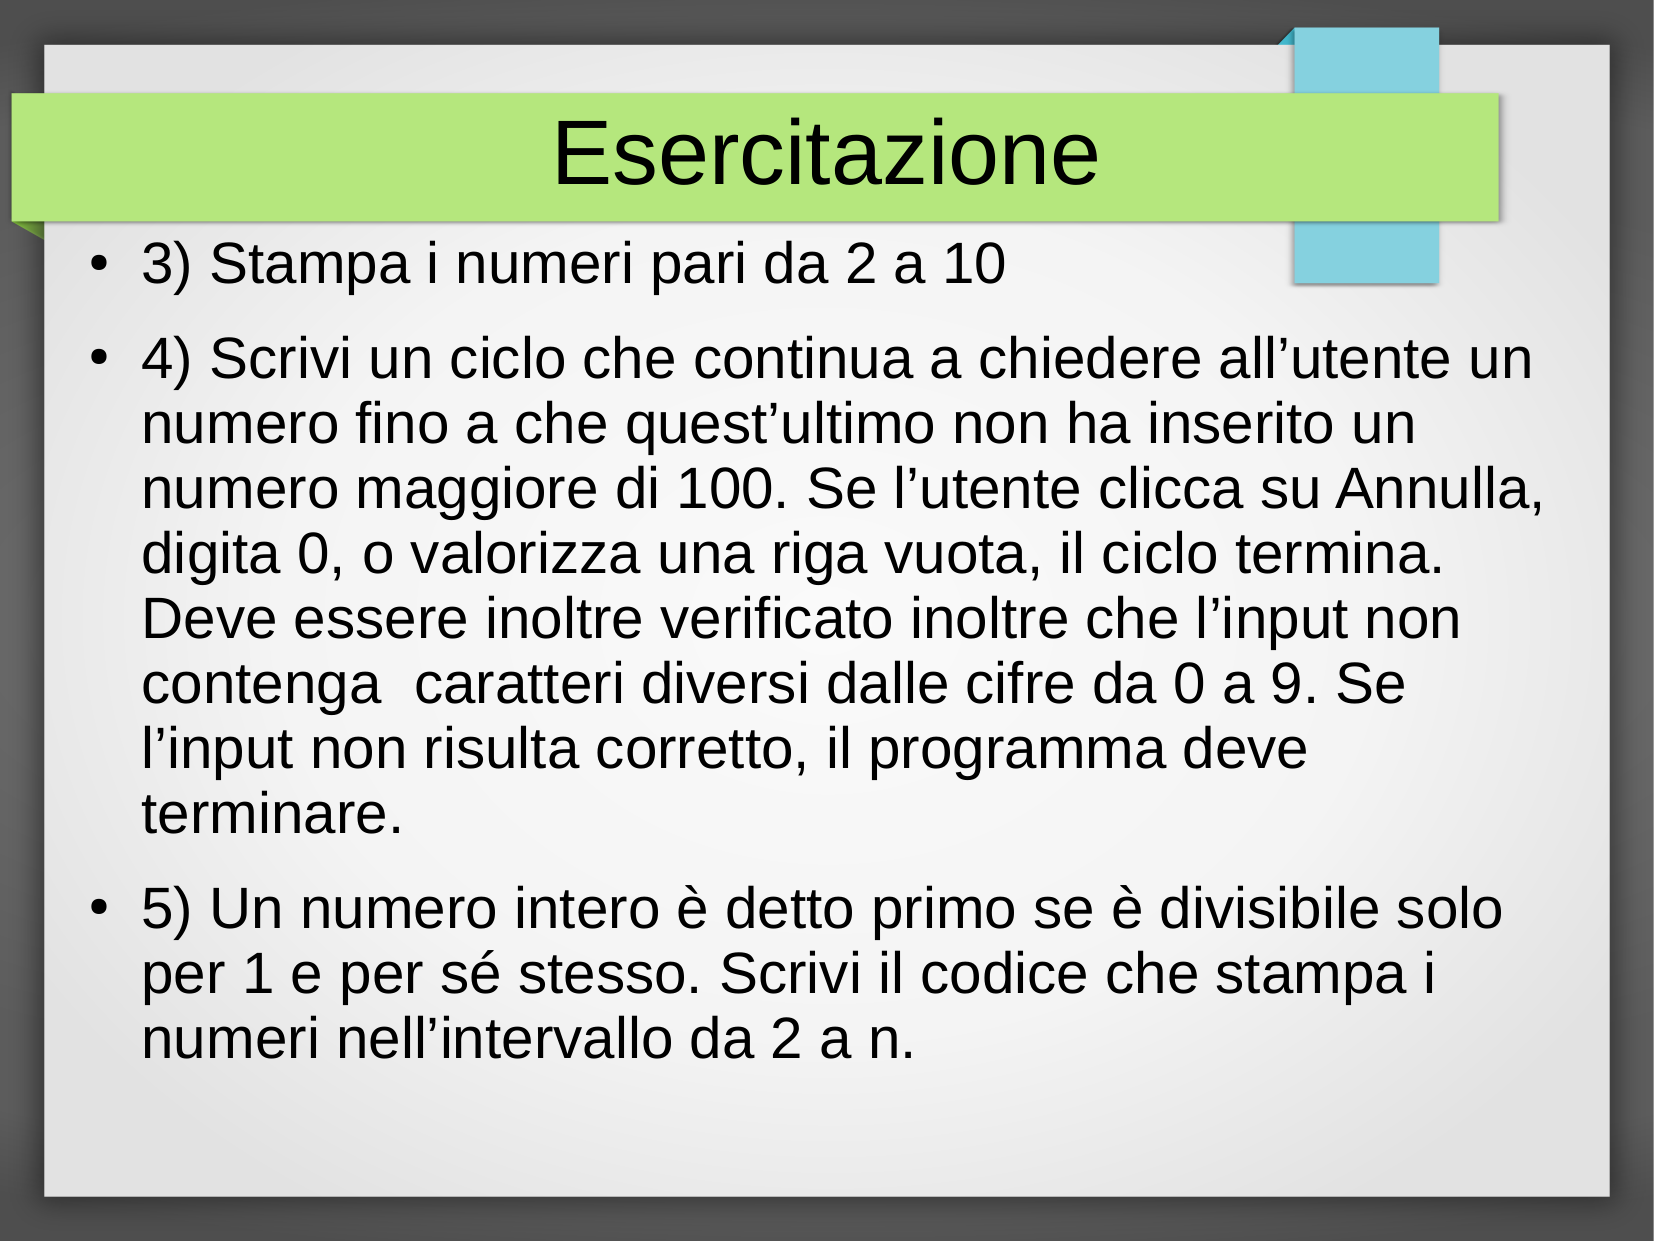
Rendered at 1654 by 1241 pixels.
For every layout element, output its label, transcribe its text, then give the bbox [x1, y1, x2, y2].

picture [0, 0, 1654, 1241]
list 3) Stampa i numeri pari da 2 a 10 4) Scrivi un ciclo che continua a chiedere all’utente un numero fino a che quest’ultimo non ha inserito un numero maggiore di 100. Se l’utente clicca su Annulla, digita 0, o valorizza una riga vuota, il ciclo termina. Deve essere inoltre verificato inoltre che l’input non contenga caratteri diversi dalle cifre da 0 a 9. Se l’input non risulta corretto, il programma deve terminare. 5) Un numero intero è detto primo se è divisibile solo per 1 e per sé stesso. Scrivi il codice che stampa i numeri nell’intervallo da 2 a n. [70, 231, 1560, 1170]
title Esercitazione [82, 49, 1571, 257]
